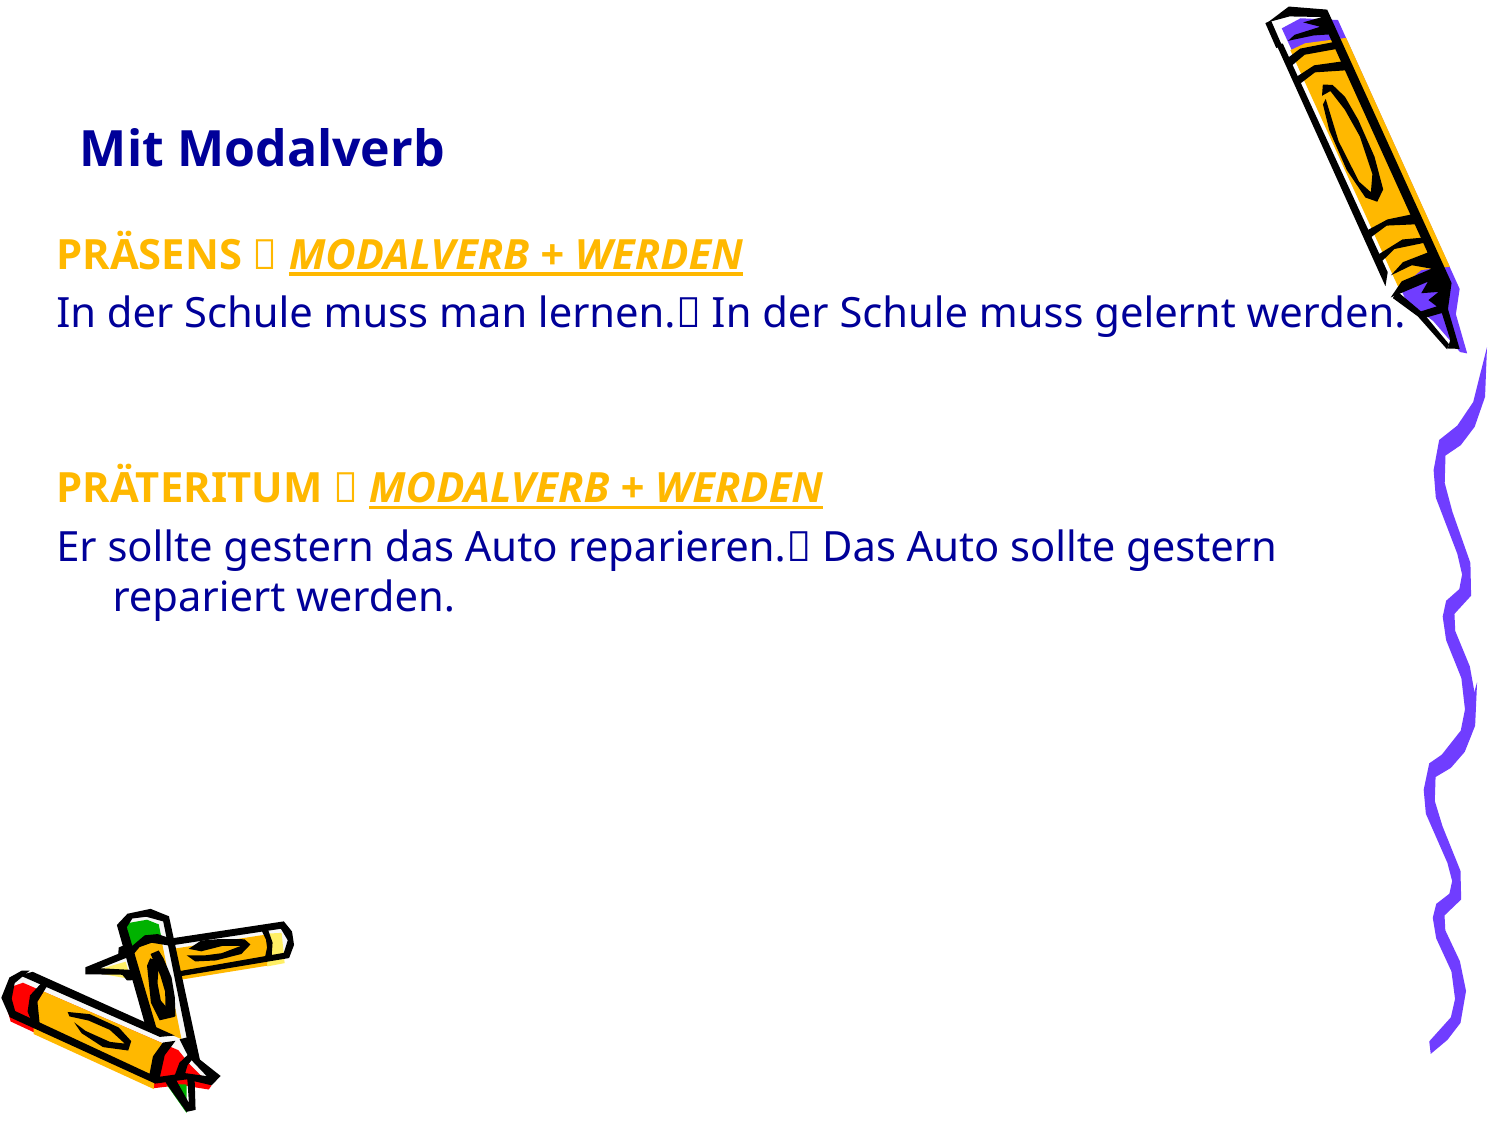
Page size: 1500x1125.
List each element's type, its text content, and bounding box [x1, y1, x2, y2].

title Mit Modalverb [64, 113, 549, 185]
list PRÄSENS  MODALVERB + WERDEN In der Schule muss man lernen. In der Schule muss gelernt werden. PRÄTERITUM  MODALVERB + WERDEN Er sollte gestern das Auto reparieren. Das Auto sollte gestern repariert werden. [41, 220, 1459, 820]
